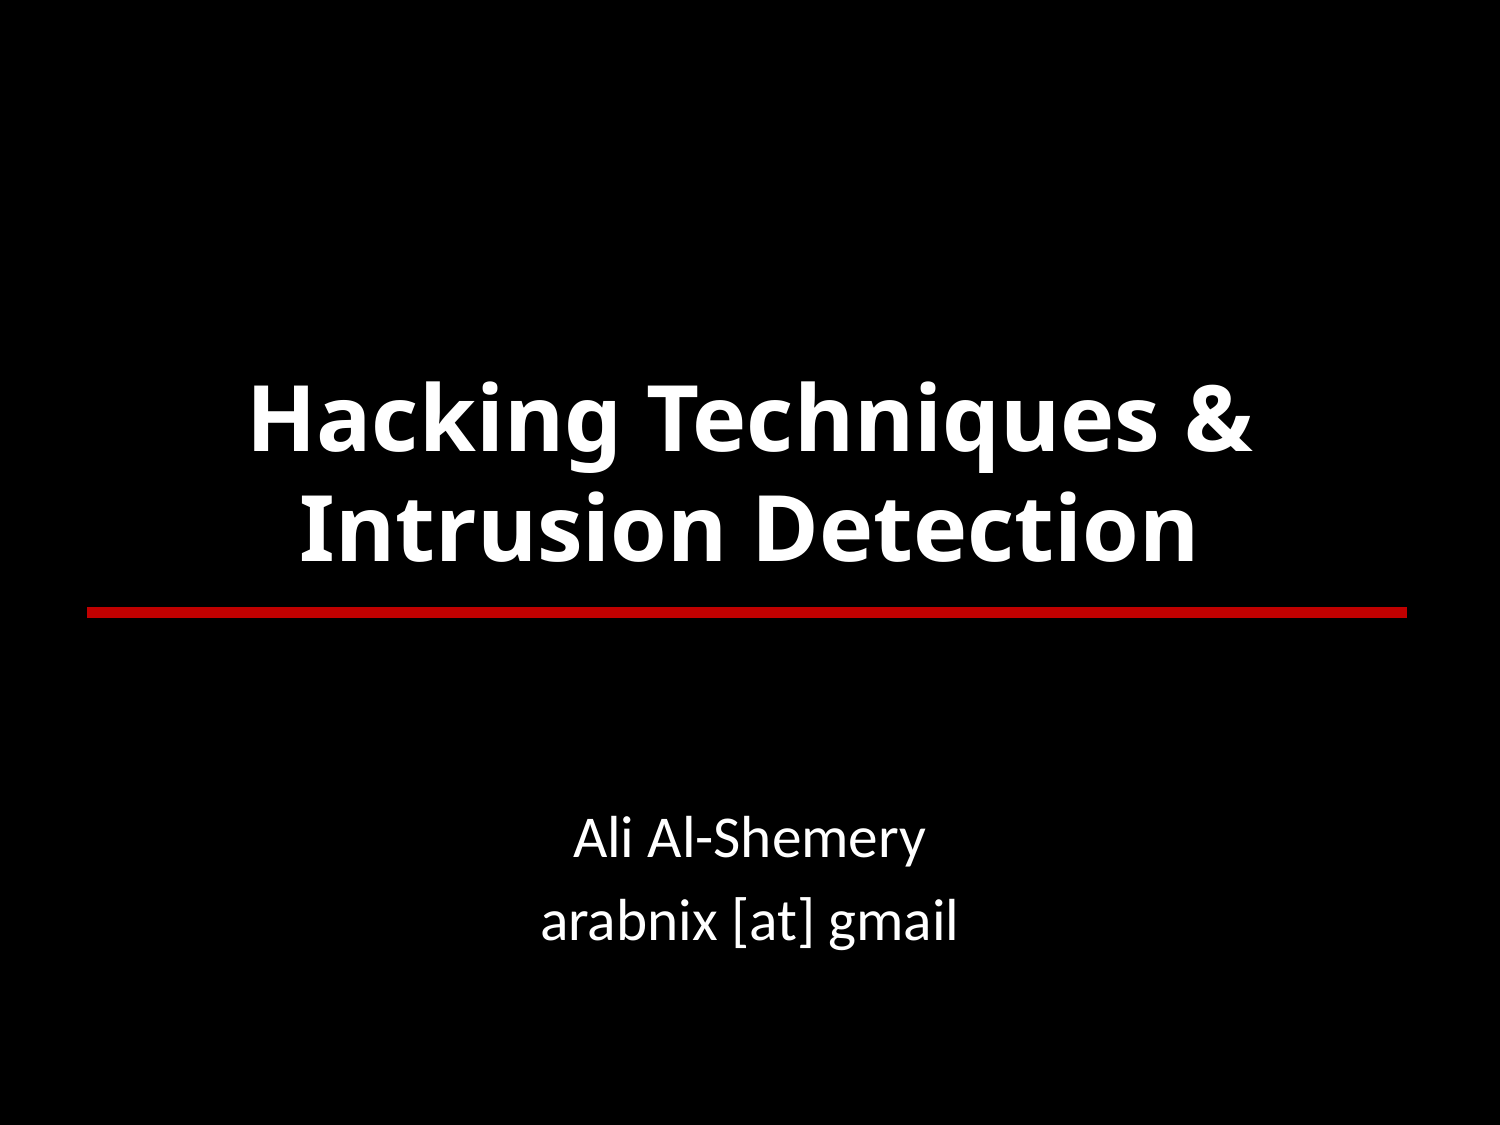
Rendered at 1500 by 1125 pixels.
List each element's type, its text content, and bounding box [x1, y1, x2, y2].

subtitle Ali Al-Shemery arabnix [at] gmail [225, 637, 1275, 963]
title Hacking Techniques & Intrusion Detection [112, 349, 1388, 591]
